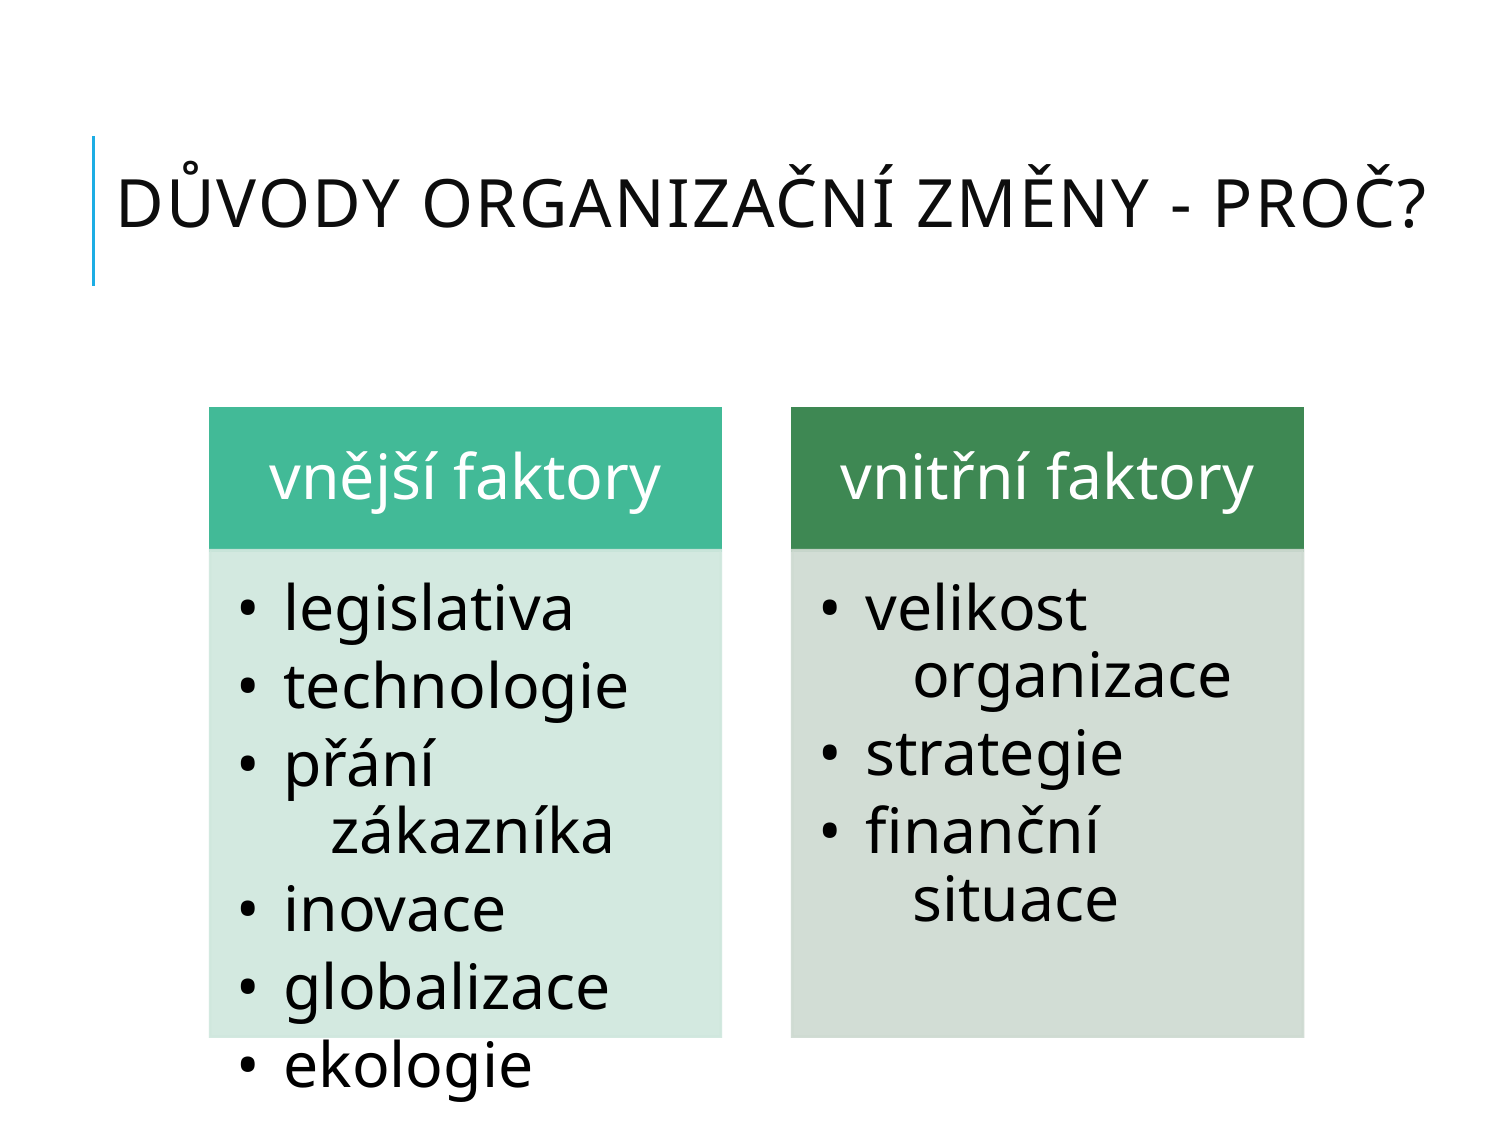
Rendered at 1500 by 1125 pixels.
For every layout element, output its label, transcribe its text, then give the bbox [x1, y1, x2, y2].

text_box vnitřní faktory [792, 408, 1303, 550]
text_box velikost organizace strategie finanční situace [792, 550, 1303, 1037]
title Důvody organizační změny - PROČ? [100, 114, 1451, 303]
text_box vnější faktory [210, 408, 721, 550]
text_box legislativa technologie přání zákazníka inovace globalizace ekologie [210, 550, 721, 1037]
